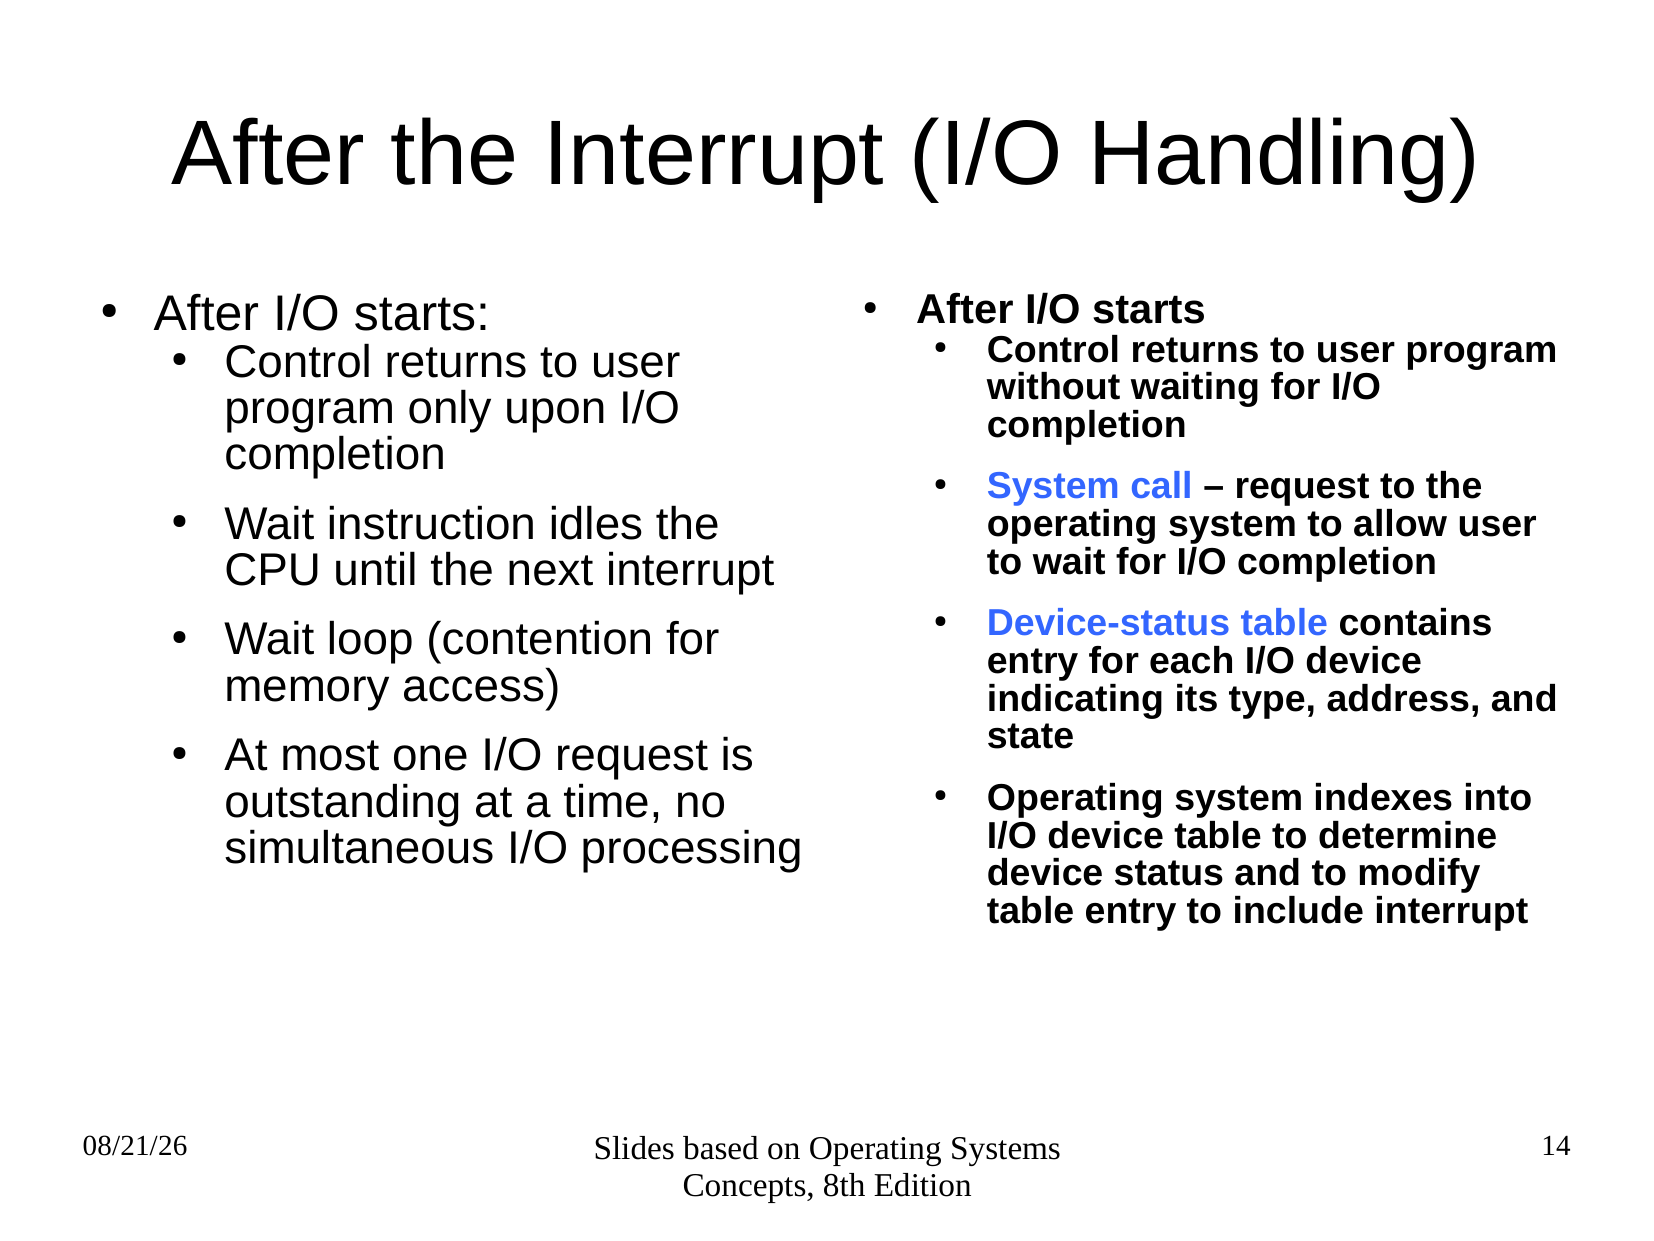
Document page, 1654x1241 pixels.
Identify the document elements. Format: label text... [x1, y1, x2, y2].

list After I/O starts: Control returns to user program only upon I/O completion Wait instruction idles the CPU until the next interrupt Wait loop (contention for memory access) At most one I/O request is outstanding at a time, no simultaneous I/O processing [82, 290, 809, 1109]
list After I/O starts Control returns to user program without waiting for I/O completion System call – request to the operating system to allow user to wait for I/O completion Device-status table contains entry for each I/O device indicating its type, address, and state Operating system indexes into I/O device table to determine device status and to modify table entry to include interrupt [845, 290, 1572, 1109]
title After the Interrupt (I/O Handling) [82, 49, 1571, 257]
